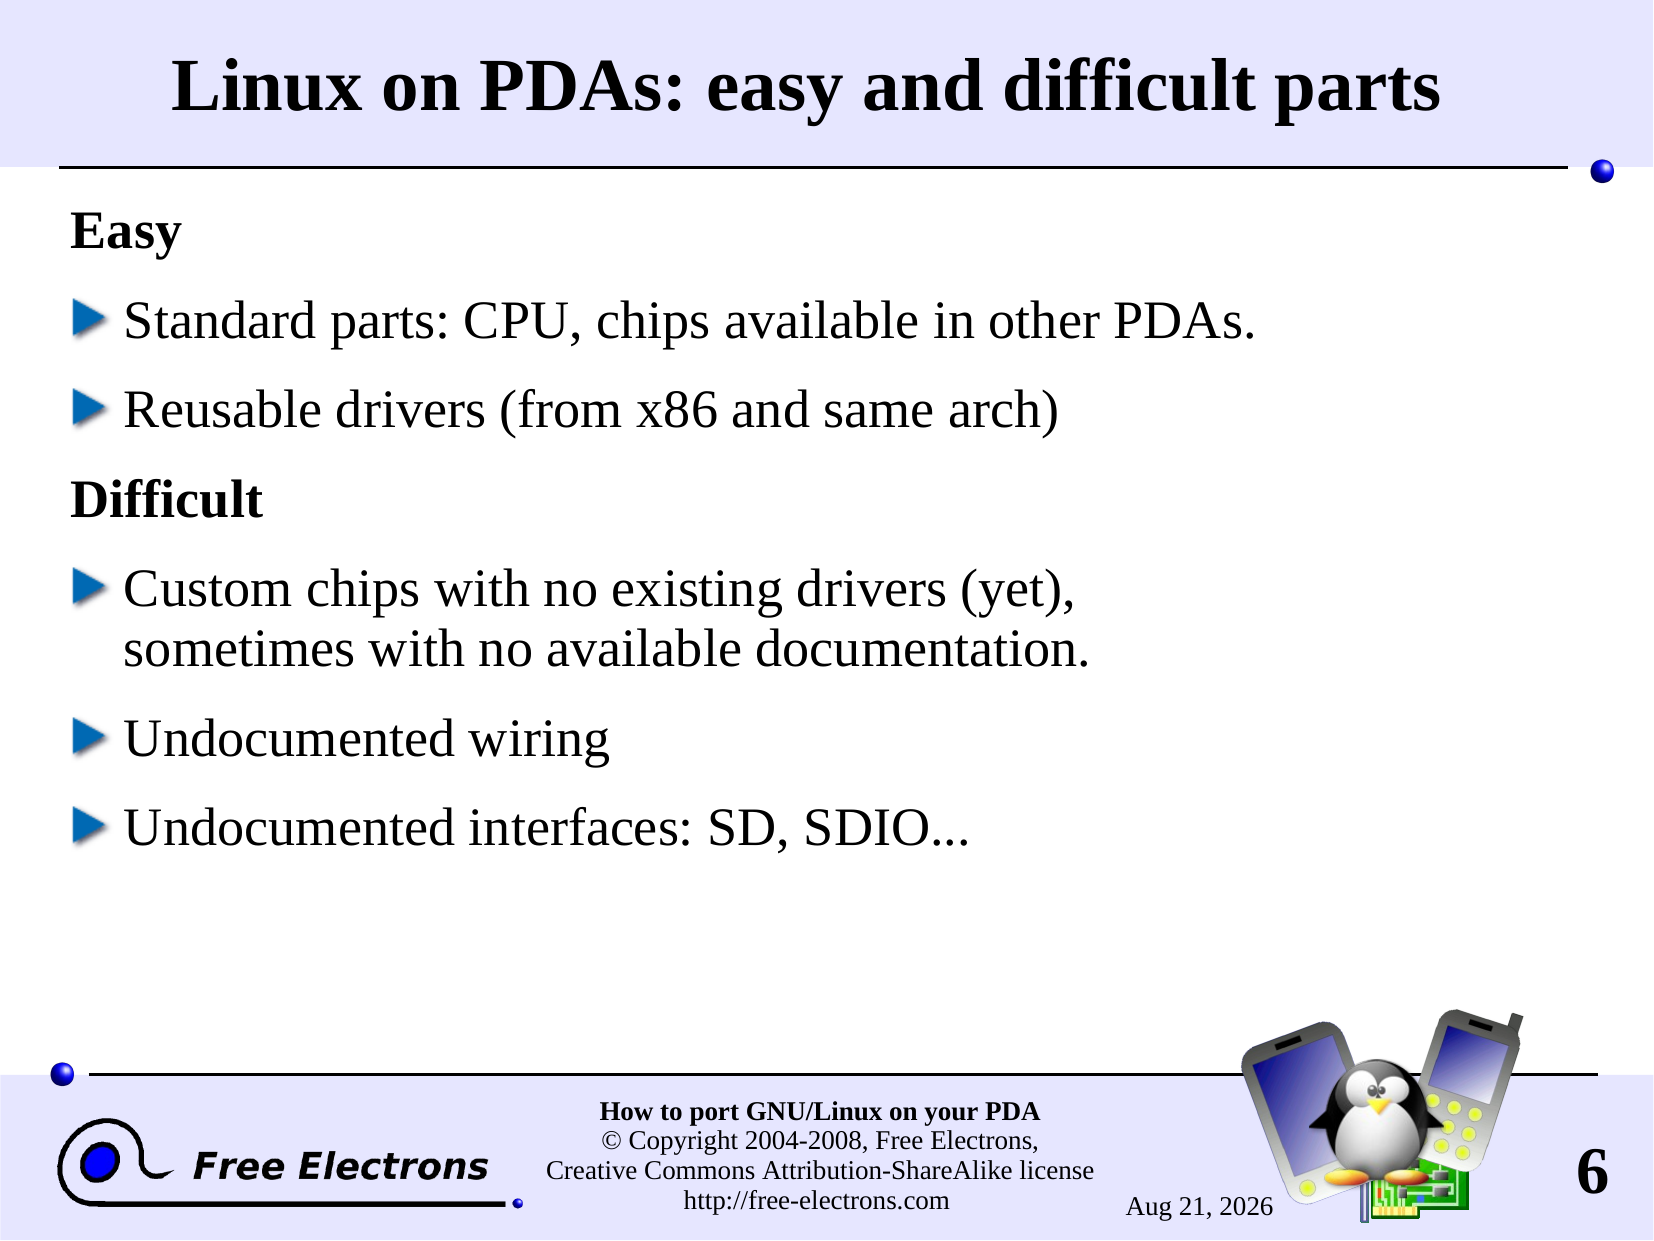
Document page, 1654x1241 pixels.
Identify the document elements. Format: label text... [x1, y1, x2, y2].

picture [1225, 1029, 1533, 1241]
picture [50, 1107, 527, 1216]
list Easy Standard parts: CPU, chips available in other PDAs. Reusable drivers (from x86 and same arch) Difficult Custom chips with no existing drivers (yet), sometimes with no available documentation. Undocumented wiring Undocumented interfaces: SD, SDIO... [53, 200, 1600, 1029]
title Linux on PDAs: easy and difficult parts [46, 22, 1568, 148]
